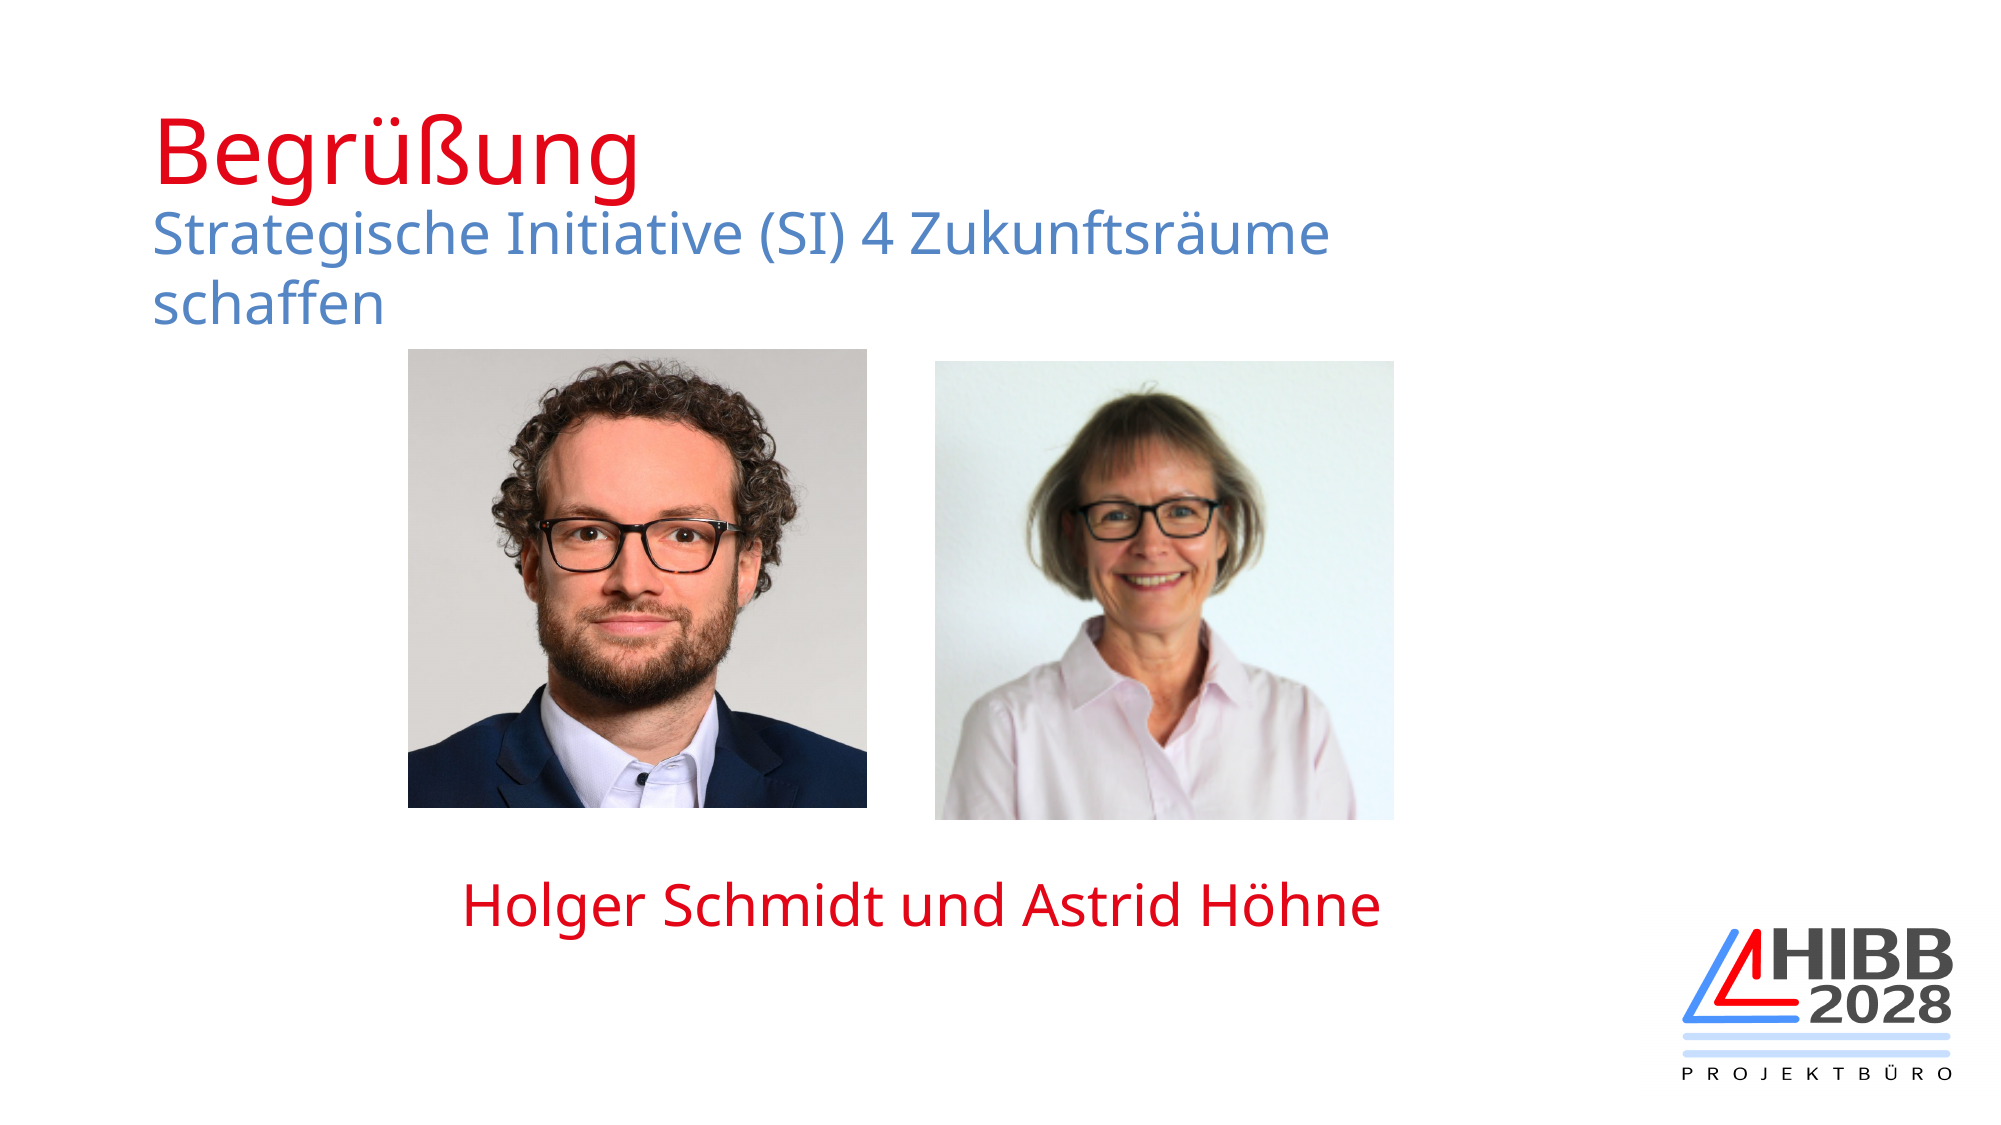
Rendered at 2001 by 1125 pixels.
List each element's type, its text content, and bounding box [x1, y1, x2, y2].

text_box Strategische Initiative (SI) 4 Zukunftsräume schaffen [137, 188, 1503, 275]
title Begrüßung [137, 45, 1863, 264]
picture [935, 361, 1394, 820]
text_box Holger Schmidt und Astrid Höhne [446, 860, 1324, 947]
picture [408, 349, 867, 808]
picture [1641, 903, 2000, 1091]
